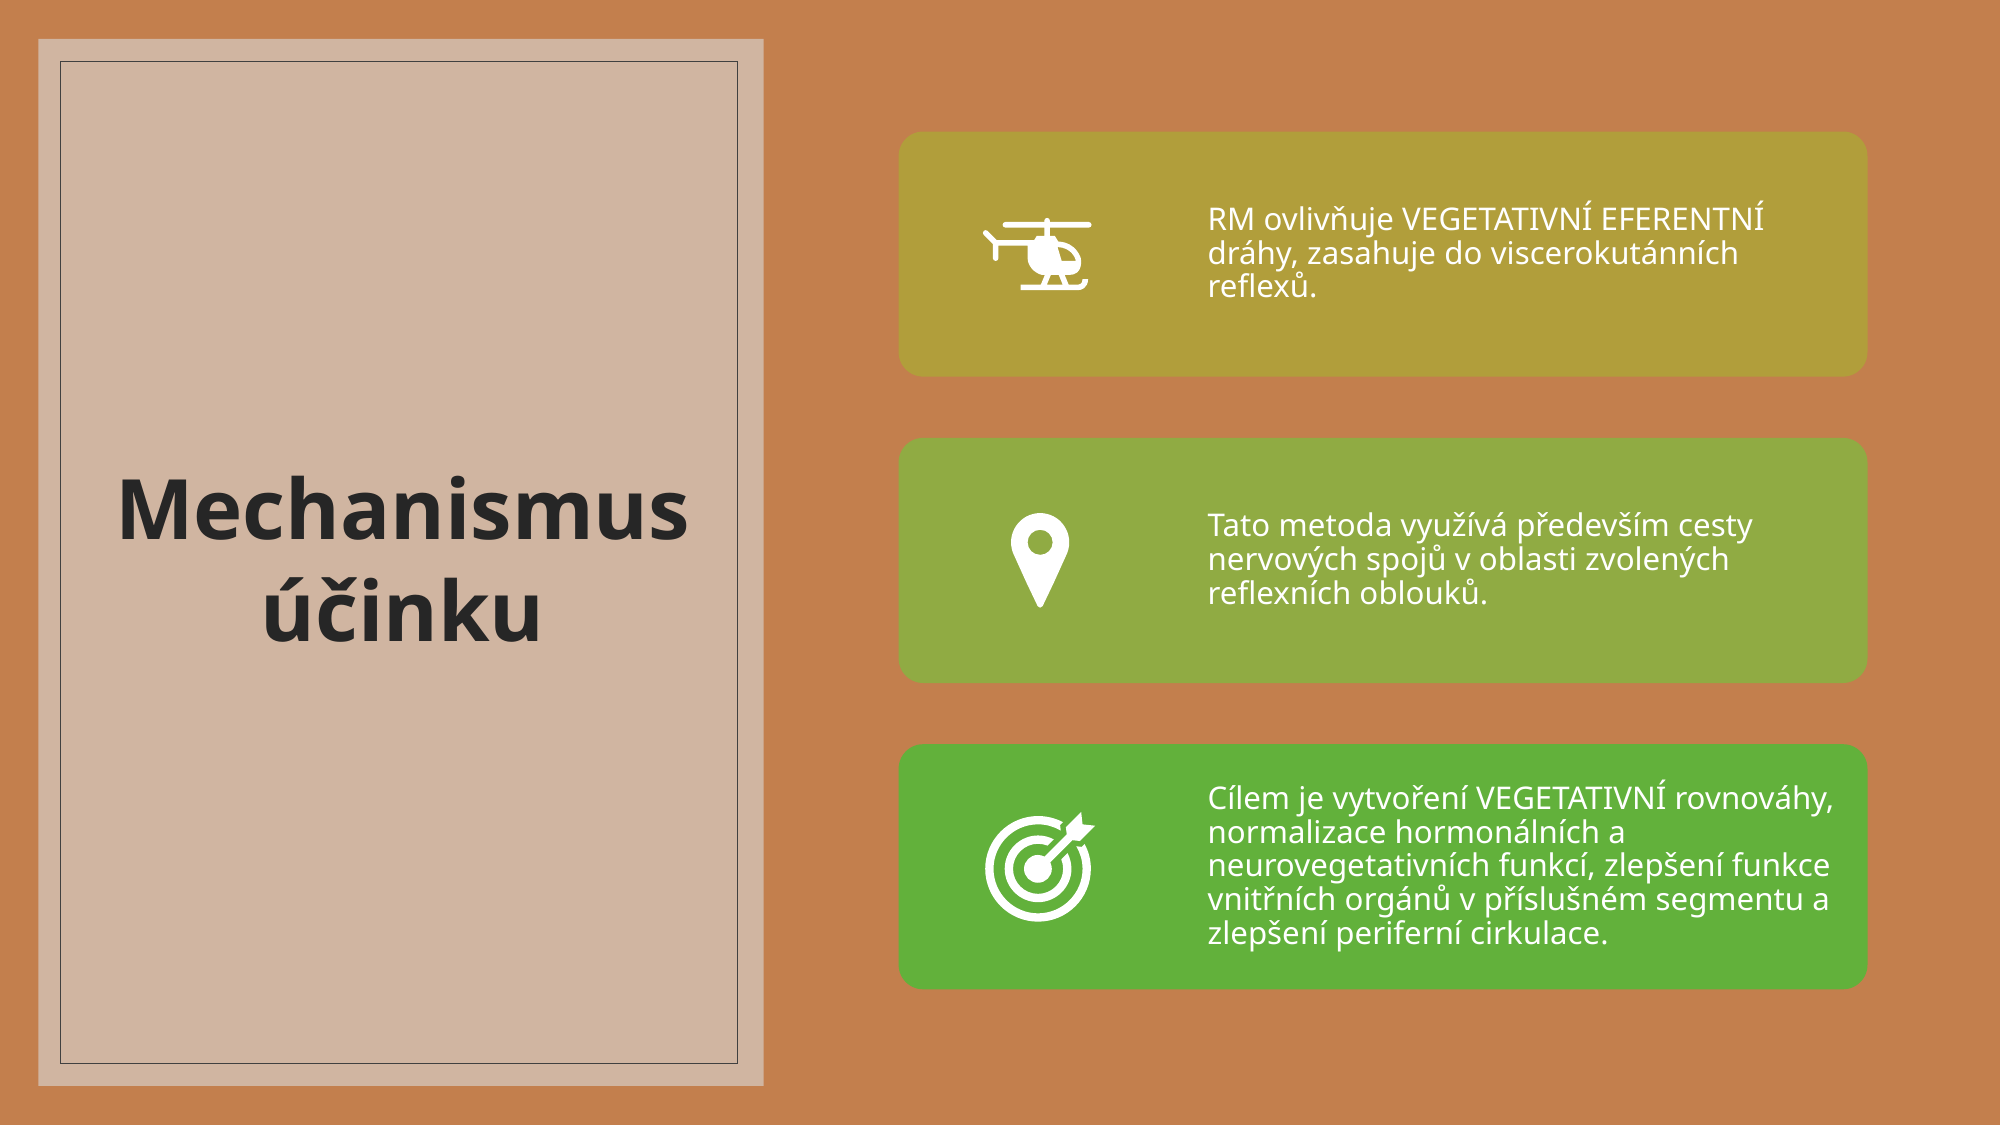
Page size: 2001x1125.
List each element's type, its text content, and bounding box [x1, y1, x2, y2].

text_box RM ovlivňuje VEGETATIVNÍ EFERENTNÍ dráhy, zasahuje do viscerokutánních reflexů. [1181, 131, 1868, 377]
text_box Cílem je vytvoření VEGETATIVNÍ rovnováhy, normalizace hormonálních a neurovegetativních funkcí, zlepšení funkce vnitřních orgánů v příslušném segmentu a zlepšení periferní cirkulace. [1181, 744, 1868, 990]
text_box [0, 0, 2000, 1125]
title Mechanismus účinku [94, 91, 712, 1029]
text_box Tato metoda využívá především cesty nervových spojů v oblasti zvolených reflexních oblouků. [1181, 437, 1868, 684]
